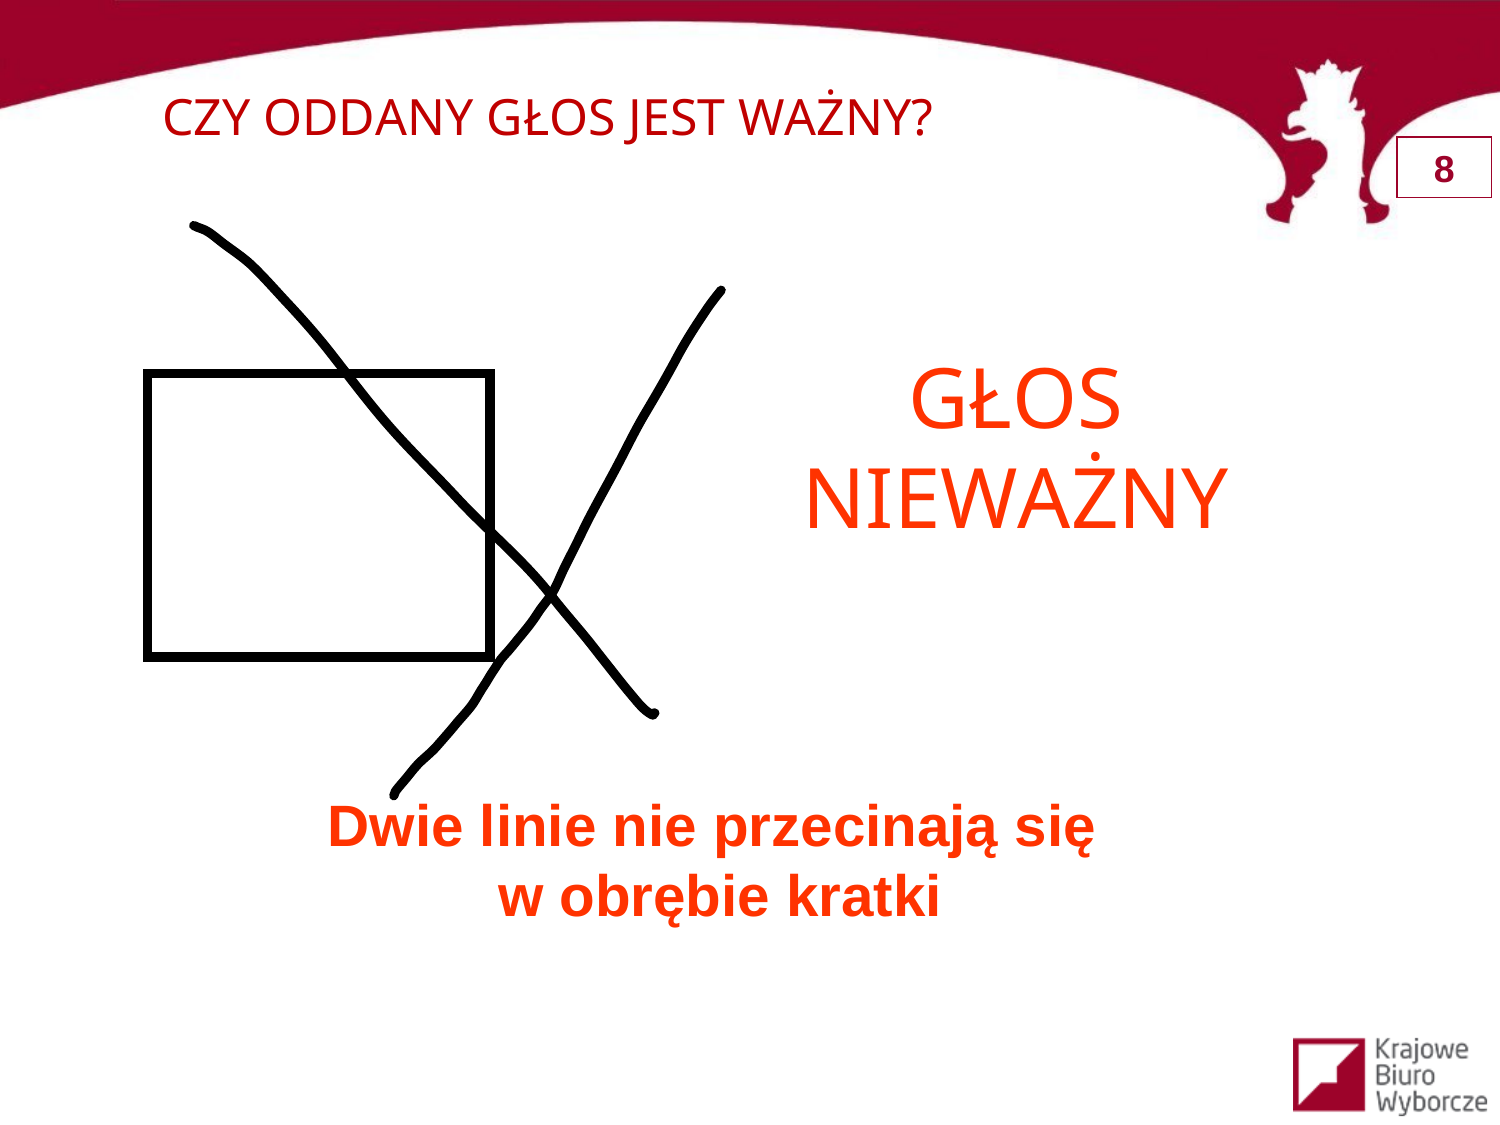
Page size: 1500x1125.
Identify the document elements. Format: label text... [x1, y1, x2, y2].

picture [0, 0, 1500, 803]
text_box GŁOS NIEWAŻNY [729, 337, 1317, 554]
picture [1293, 1035, 1489, 1118]
text_box CZY ODDANY GŁOS JEST WAŻNY? [147, 78, 1164, 154]
text_box Dwie linie nie przecinają się w obrębie kratki [29, 780, 1412, 937]
